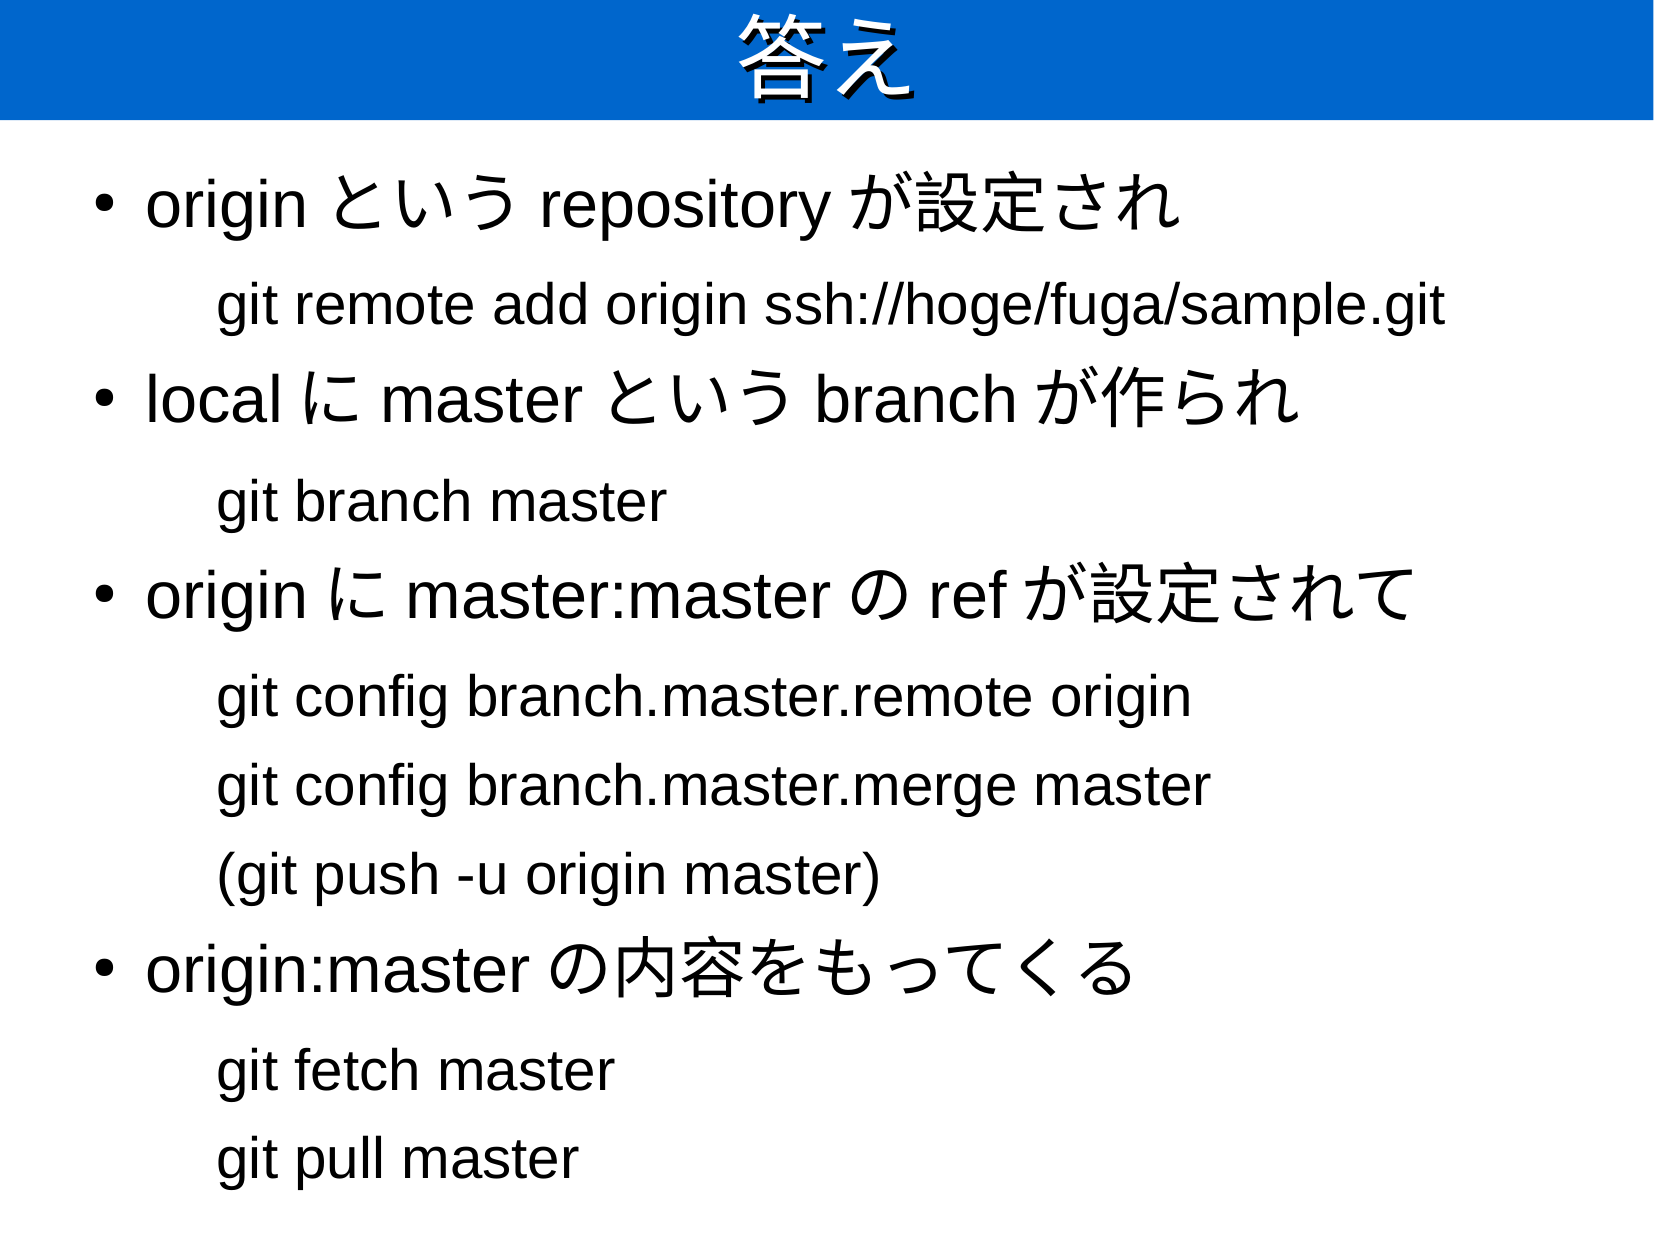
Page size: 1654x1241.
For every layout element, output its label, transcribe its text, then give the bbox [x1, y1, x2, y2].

title 答え [0, 0, 1654, 121]
list originというrepositoryが設定され git remote add origin ssh://hoge/fuga/sample.git localにmasterというbranchが作られ git branch master originにmaster:masterのrefが設定されて git config branch.master.remote origin git config branch.master.merge master (git push -u origin master) origin:masterの内容をもってくる git fetch master git pull master [75, 165, 1576, 1201]
